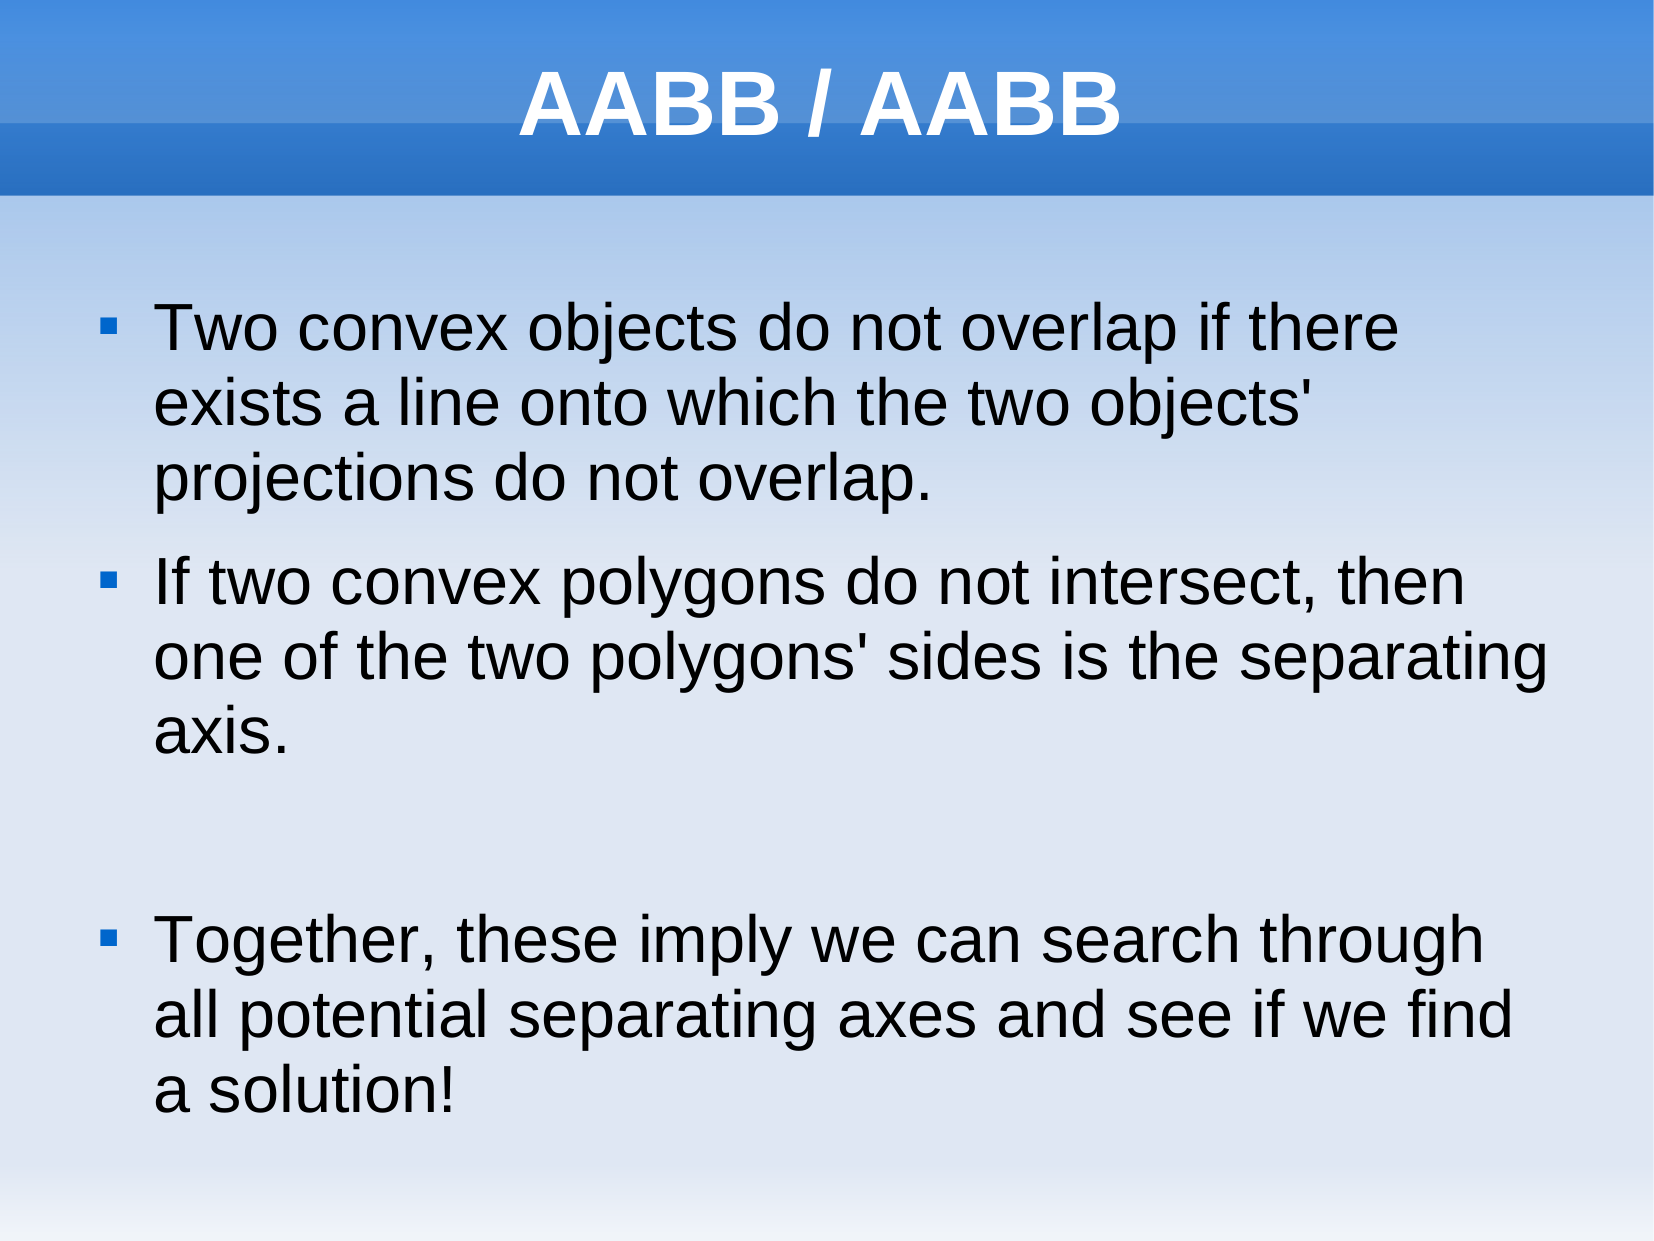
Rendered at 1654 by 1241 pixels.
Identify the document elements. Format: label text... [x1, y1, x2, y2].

list Two convex objects do not overlap if there exists a line onto which the two objects' projections do not overlap. If two convex polygons do not intersect, then one of the two polygons' sides is the separating axis. Together, these imply we can search through all potential separating axes and see if we find a solution! [82, 290, 1571, 1127]
title AABB / AABB [76, 0, 1565, 208]
picture [0, 0, 1654, 1241]
